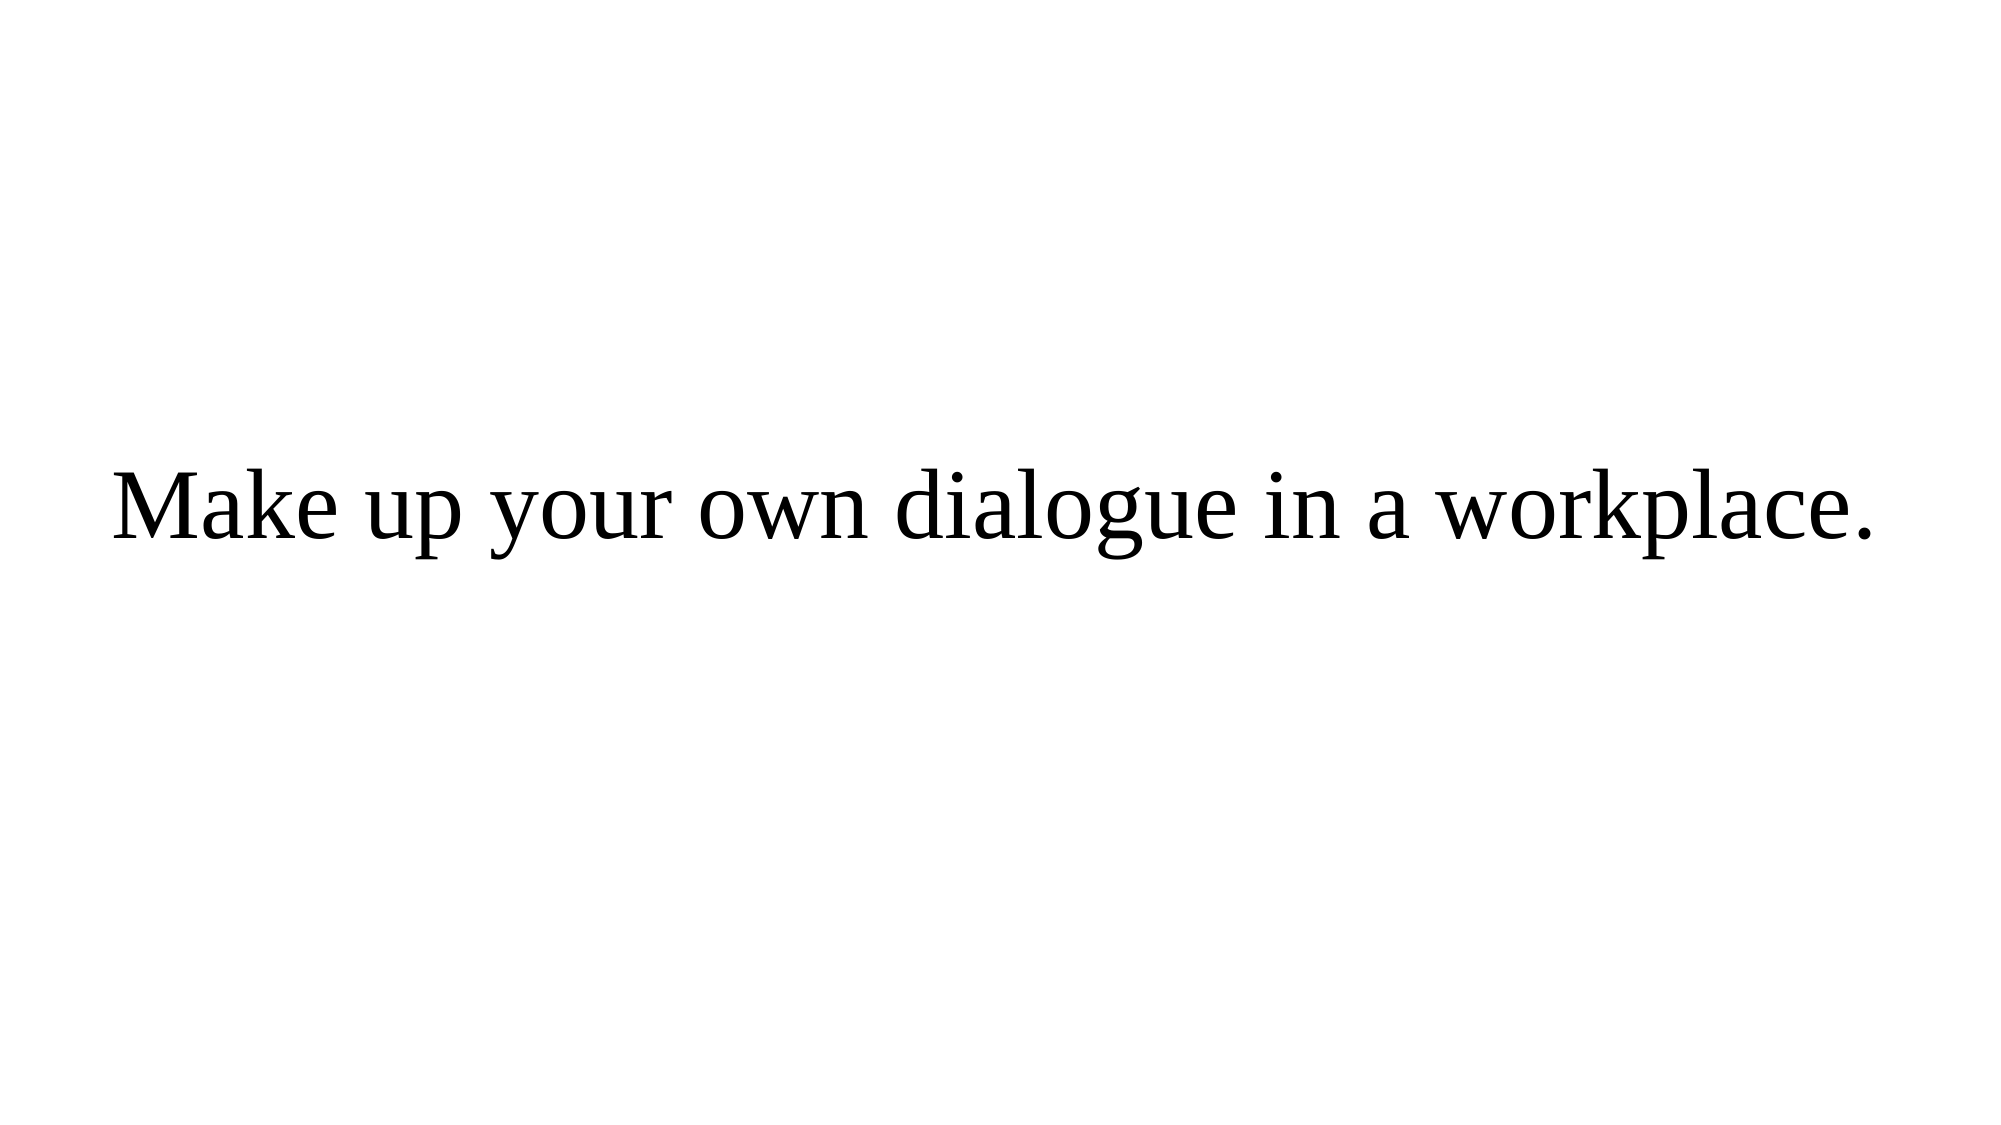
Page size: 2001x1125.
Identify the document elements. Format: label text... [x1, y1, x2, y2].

list Make up your own dialogue in a workplace. [16, 20, 1975, 1102]
